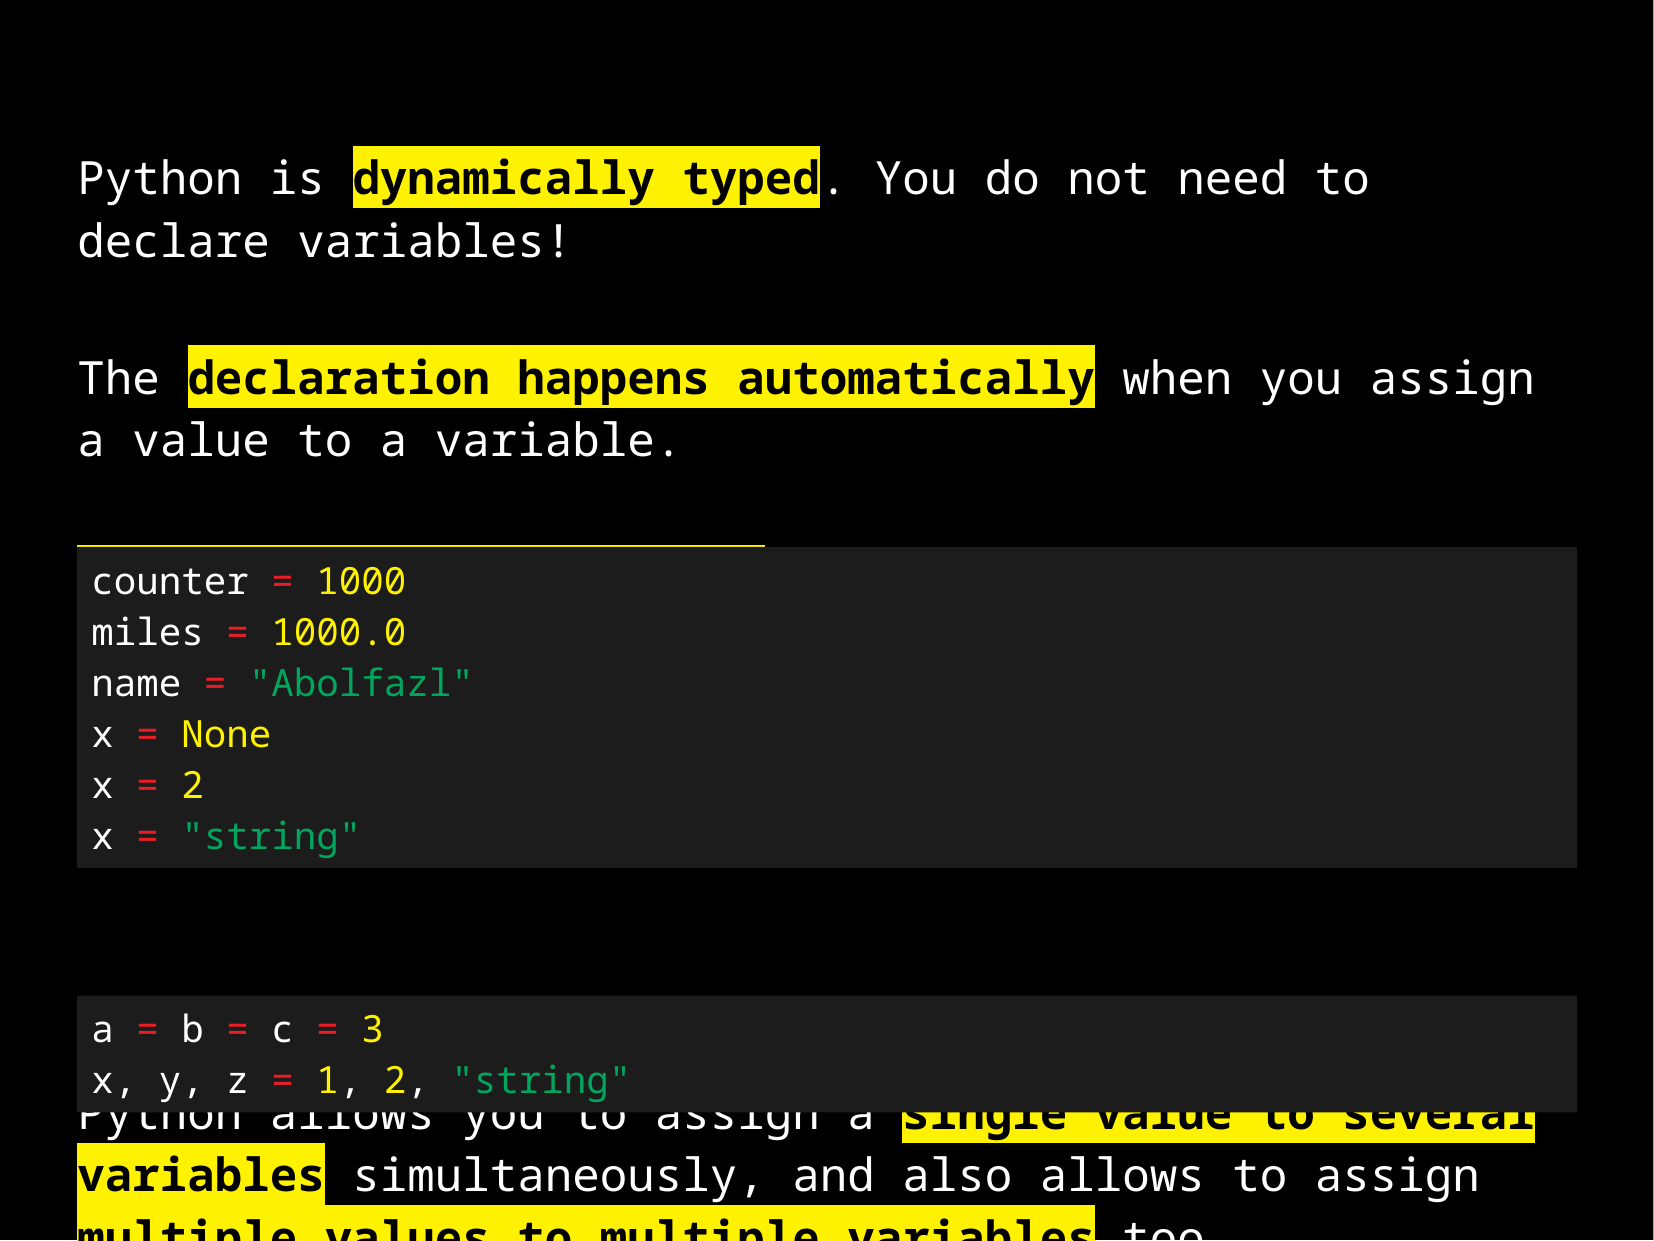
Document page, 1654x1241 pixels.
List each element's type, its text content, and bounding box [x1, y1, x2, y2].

text_box counter = 1000 miles = 1000.0 name = "Abolfazl" x = None x = 2 x = "string" [76, 546, 1577, 789]
text_box a = b = c = 3 x, y, z = 1, 2, "string" [76, 995, 1577, 1102]
text_box Python is dynamically typed. You do not need to declare variables! The declaration happens automatically when you assign a value to a variable. Variables can change type, simply by assigning them a new value of a different type. Python allows you to assign a single value to several variables simultaneously, and also allows to assign multiple values to multiple variables too. [62, 138, 1591, 991]
